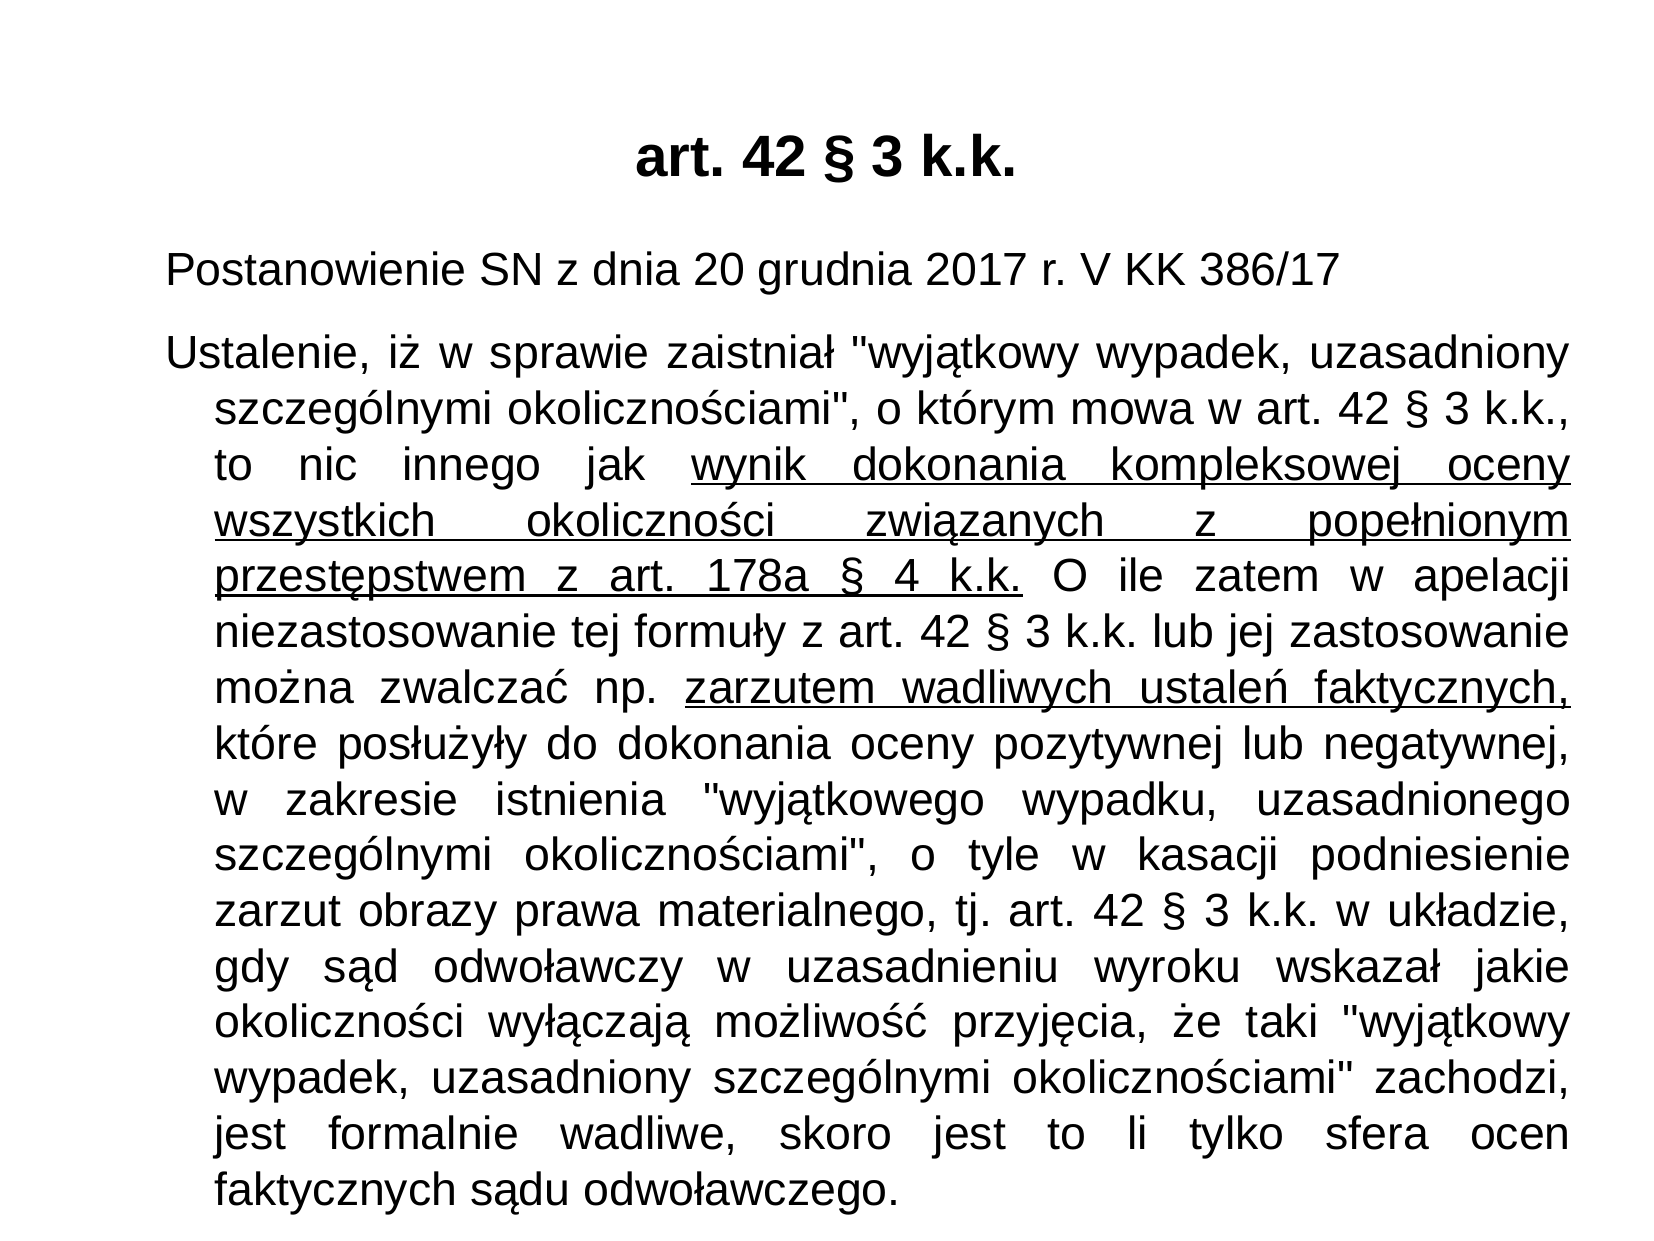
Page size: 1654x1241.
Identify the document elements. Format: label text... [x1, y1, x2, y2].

list Postanowienie SN z dnia 20 grudnia 2017 r. V KK 386/17 Ustalenie, iż w sprawie zaistniał "wyjątkowy wypadek, uzasadniony szczególnymi okolicznościami", o którym mowa w art. 42 § 3 k.k., to nic innego jak wynik dokonania kompleksowej oceny wszystkich okoliczności związanych z popełnionym przestępstwem z art. 178a § 4 k.k. O ile zatem w apelacji niezastosowanie tej formuły z art. 42 § 3 k.k. lub jej zastosowanie można zwalczać np. zarzutem wadliwych ustaleń faktycznych, które posłużyły do dokonania oceny pozytywnej lub negatywnej, w zakresie istnienia "wyjątkowego wypadku, uzasadnionego szczególnymi okolicznościami", o tyle w kasacji podniesienie zarzut obrazy prawa materialnego, tj. art. 42 § 3 k.k. w układzie, gdy sąd odwoławczy w uzasadnieniu wyroku wskazał jakie okoliczności wyłączają możliwość przyjęcia, że taki "wyjątkowy wypadek, uzasadniony szczególnymi okolicznościami" zachodzi, jest formalnie wadliwe, skoro jest to li tylko sfera ocen faktycznych sądu odwoławczego. [82, 239, 1571, 1217]
title art. 42 § 3 k.k. [82, 49, 1571, 239]
